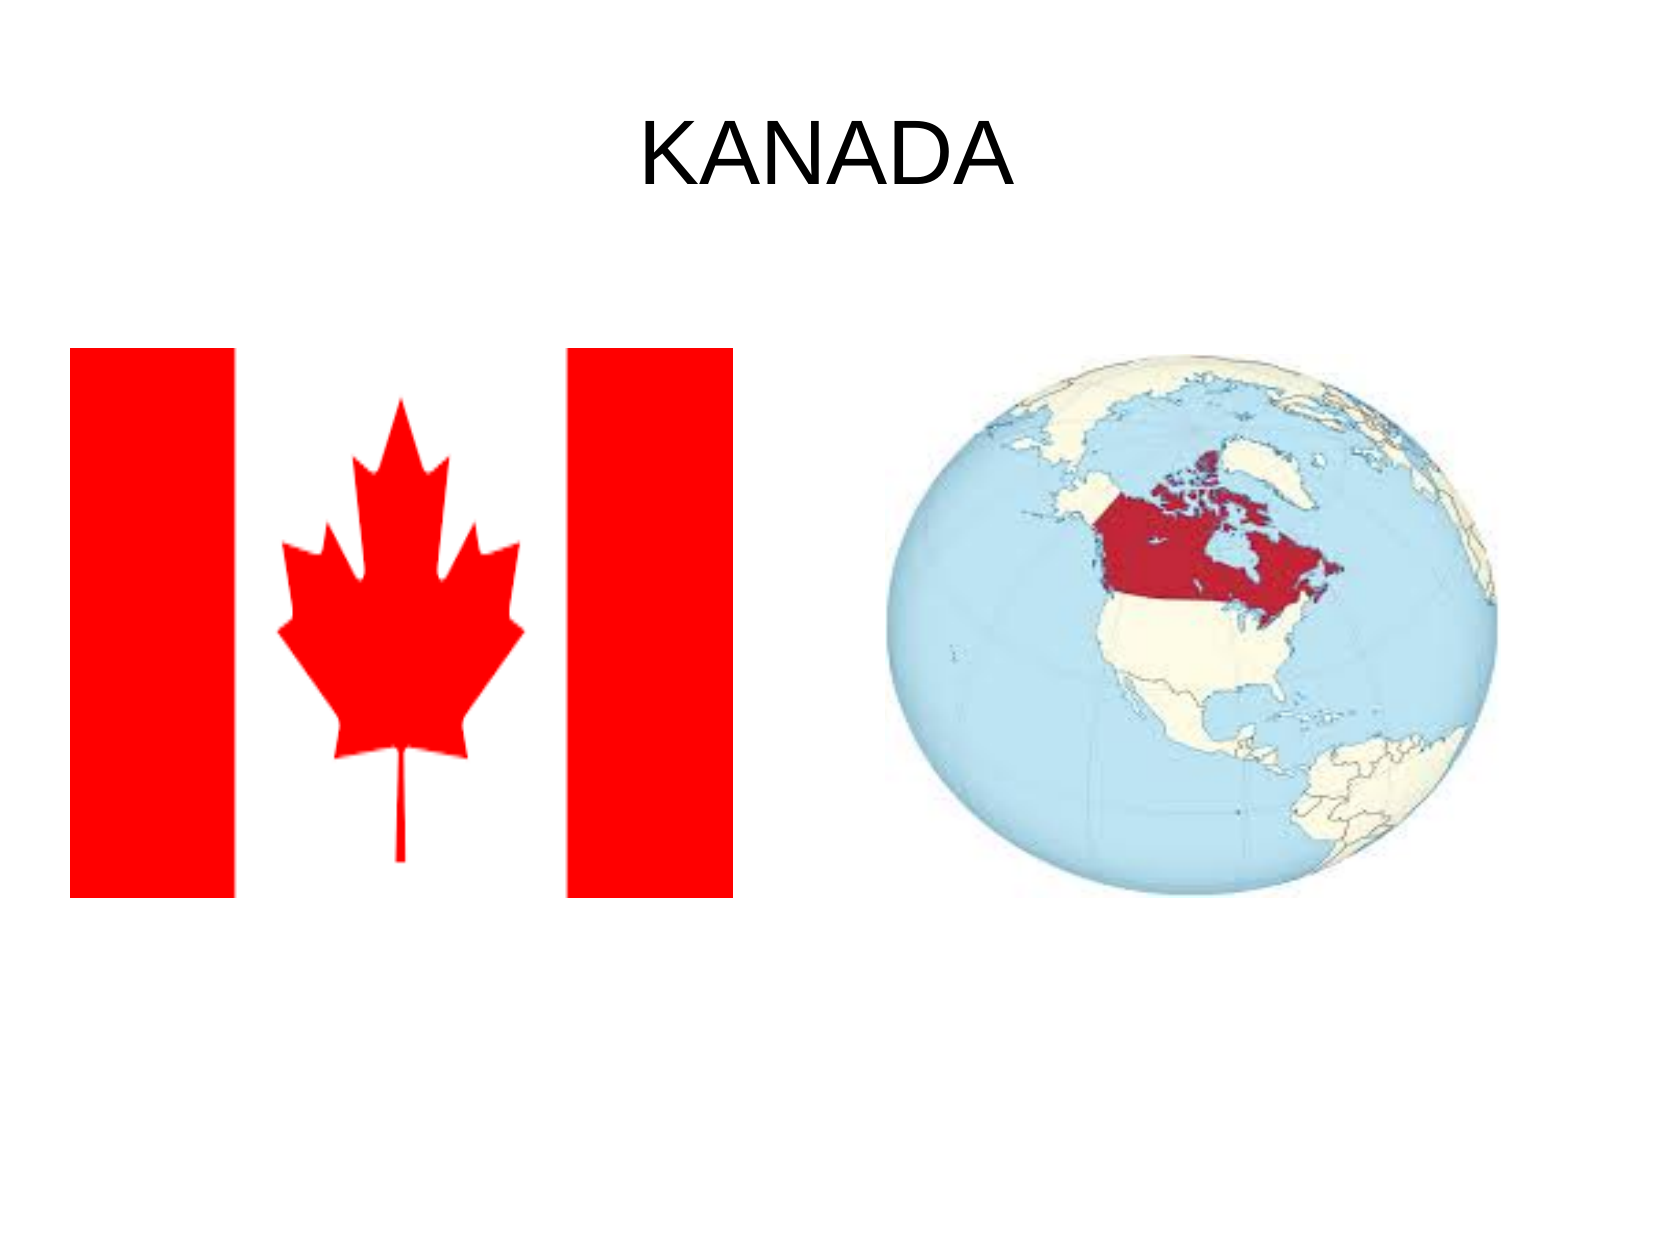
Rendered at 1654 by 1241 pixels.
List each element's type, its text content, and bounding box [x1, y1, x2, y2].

title KANADA [82, 49, 1571, 257]
picture [885, 354, 1501, 898]
picture [70, 348, 733, 898]
